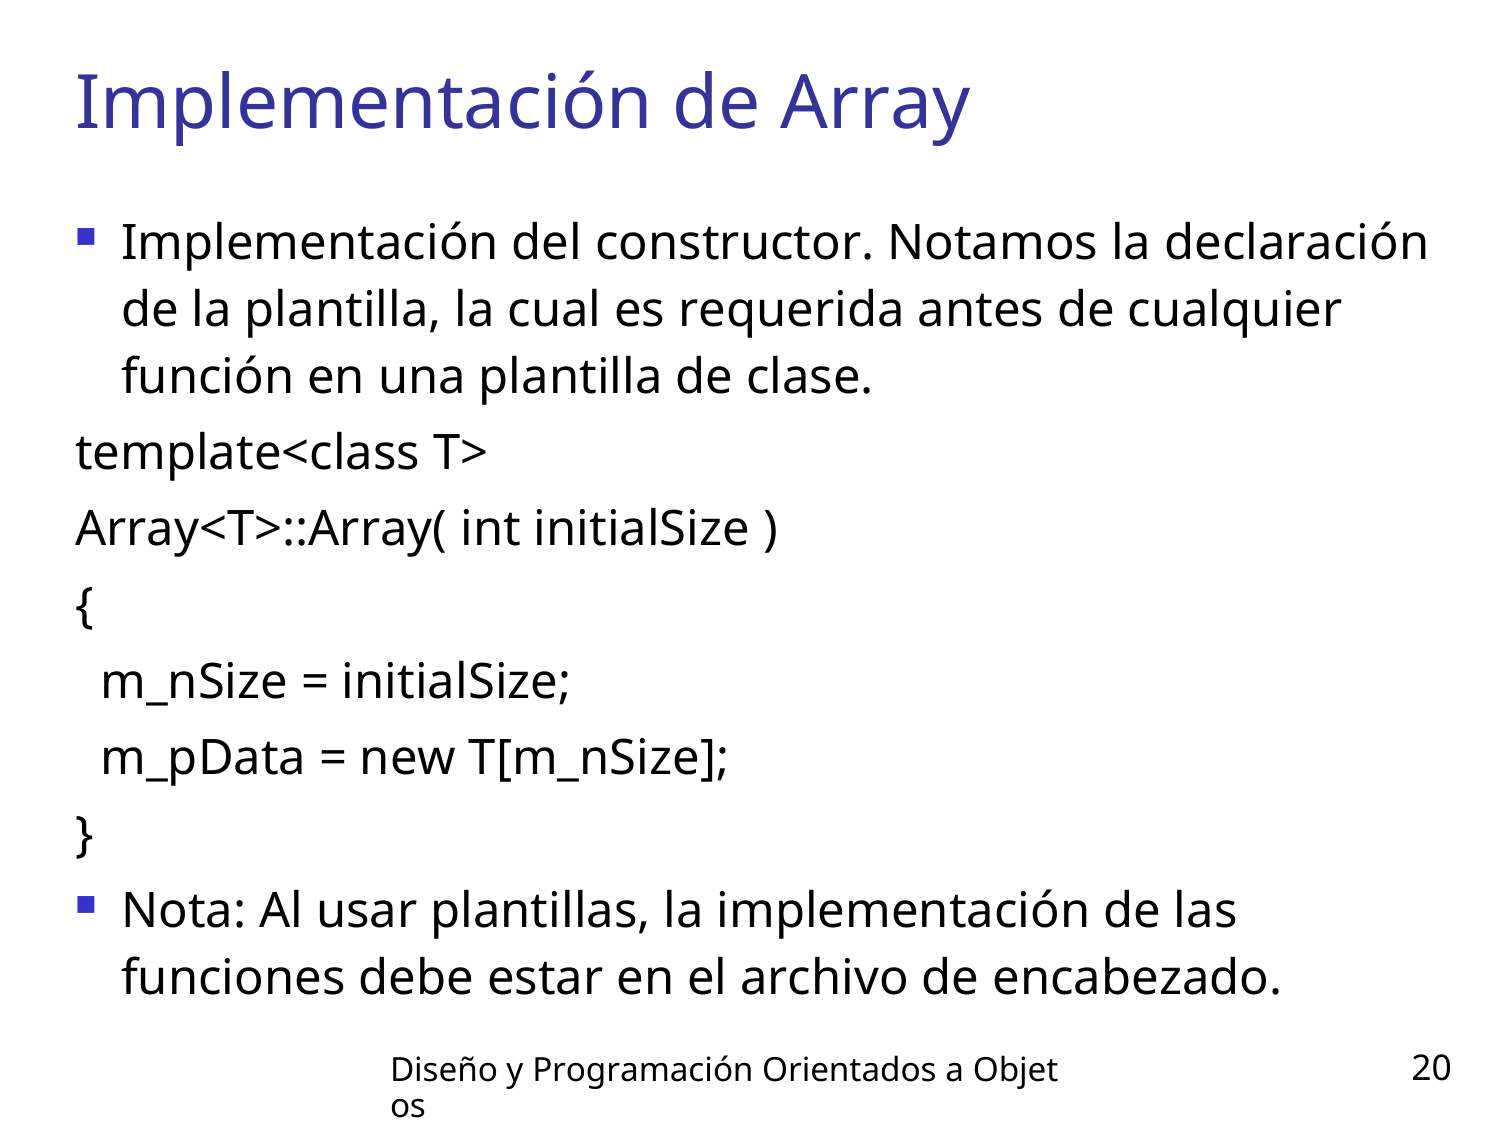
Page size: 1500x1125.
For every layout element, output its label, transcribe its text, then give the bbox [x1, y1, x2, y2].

title Implementación de Array [75, 18, 1466, 181]
list Implementación del constructor. Notamos la declaración de la plantilla, la cual es requerida antes de cualquier función en una plantilla de clase. template<class T> Array<T>::Array( int initialSize )‏ { m_nSize = initialSize; m_pData = new T[m_nSize]; } Nota: Al usar plantillas, la implementación de las funciones debe estar en el archivo de encabezado. [75, 207, 1462, 1013]
